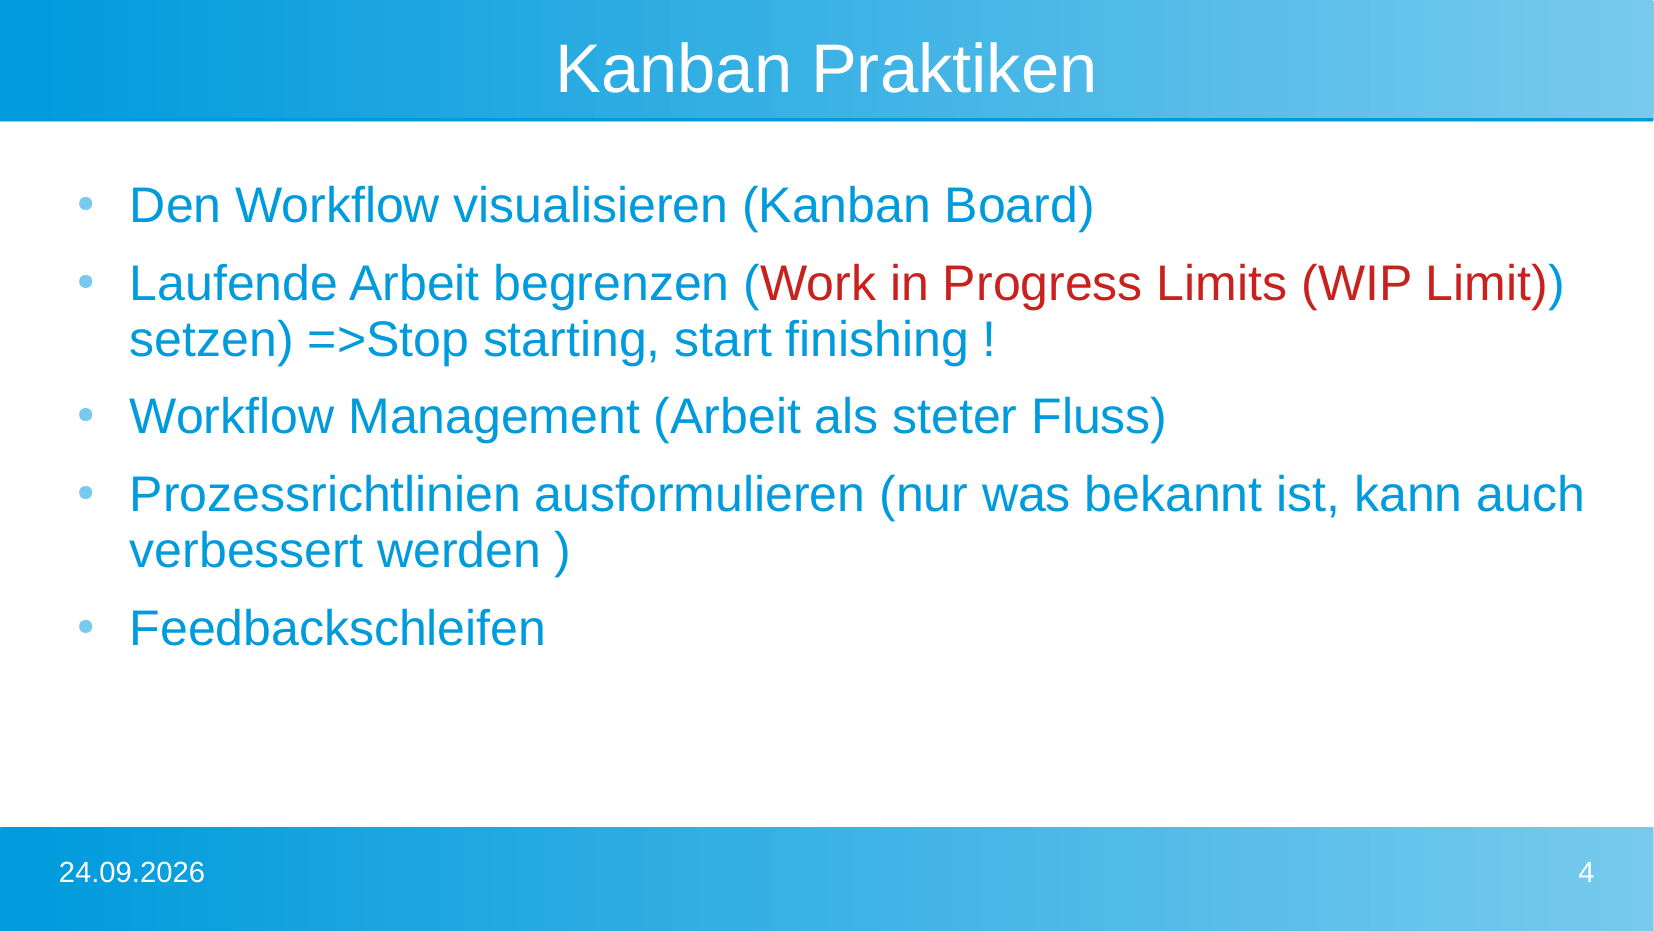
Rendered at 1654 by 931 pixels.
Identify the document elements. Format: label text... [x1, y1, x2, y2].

title Kanban Praktiken [59, 29, 1595, 108]
list Den Workflow visualisieren (Kanban Board) Laufende Arbeit begrenzen (Work in Progress Limits (WIP Limit)) setzen) =>Stop starting, start finishing ! Workflow Management (Arbeit als steter Fluss) Prozessrichtlinien ausformulieren (nur was bekannt ist, kann auch verbessert werden ) Feedbackschleifen [59, 177, 1595, 768]
